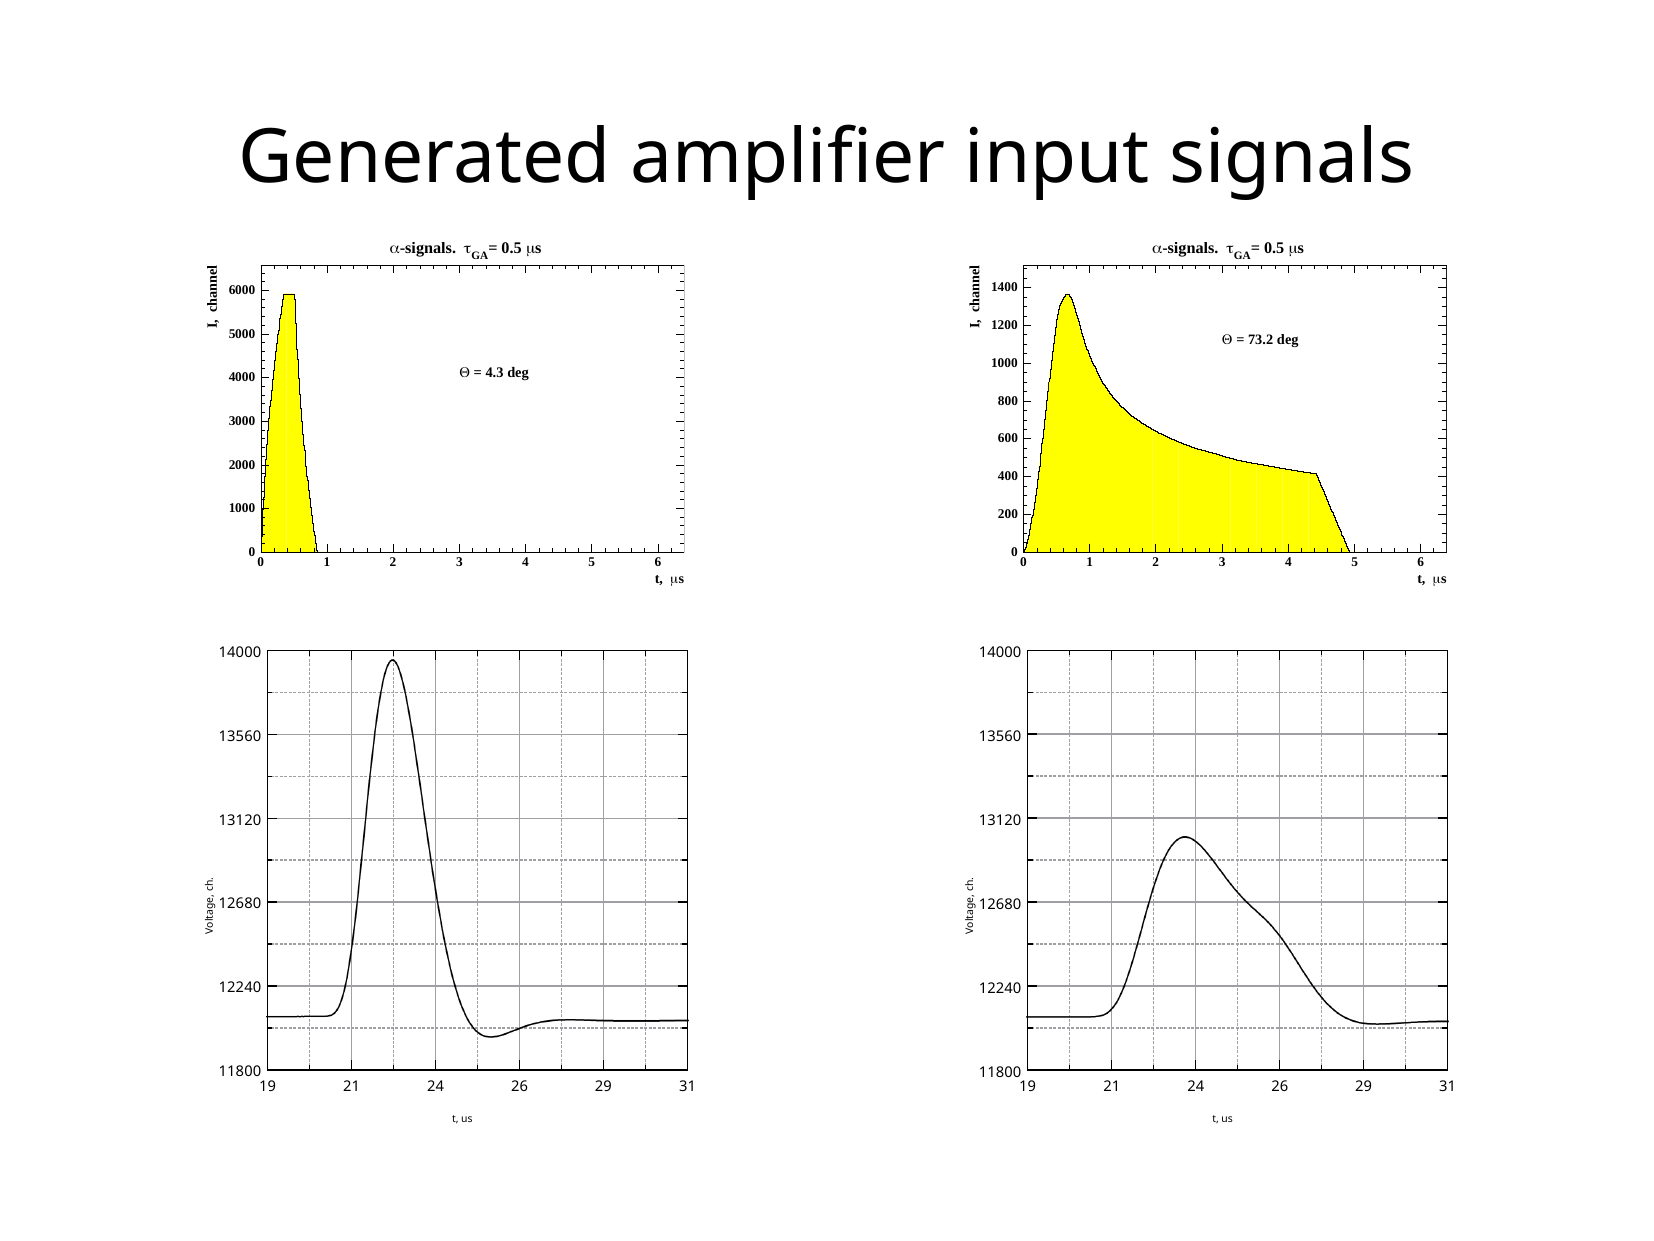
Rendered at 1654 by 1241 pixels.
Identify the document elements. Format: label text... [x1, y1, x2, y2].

picture [183, 242, 762, 1148]
picture [943, 242, 1522, 1149]
title Generated amplifier input signals [82, 49, 1571, 257]
